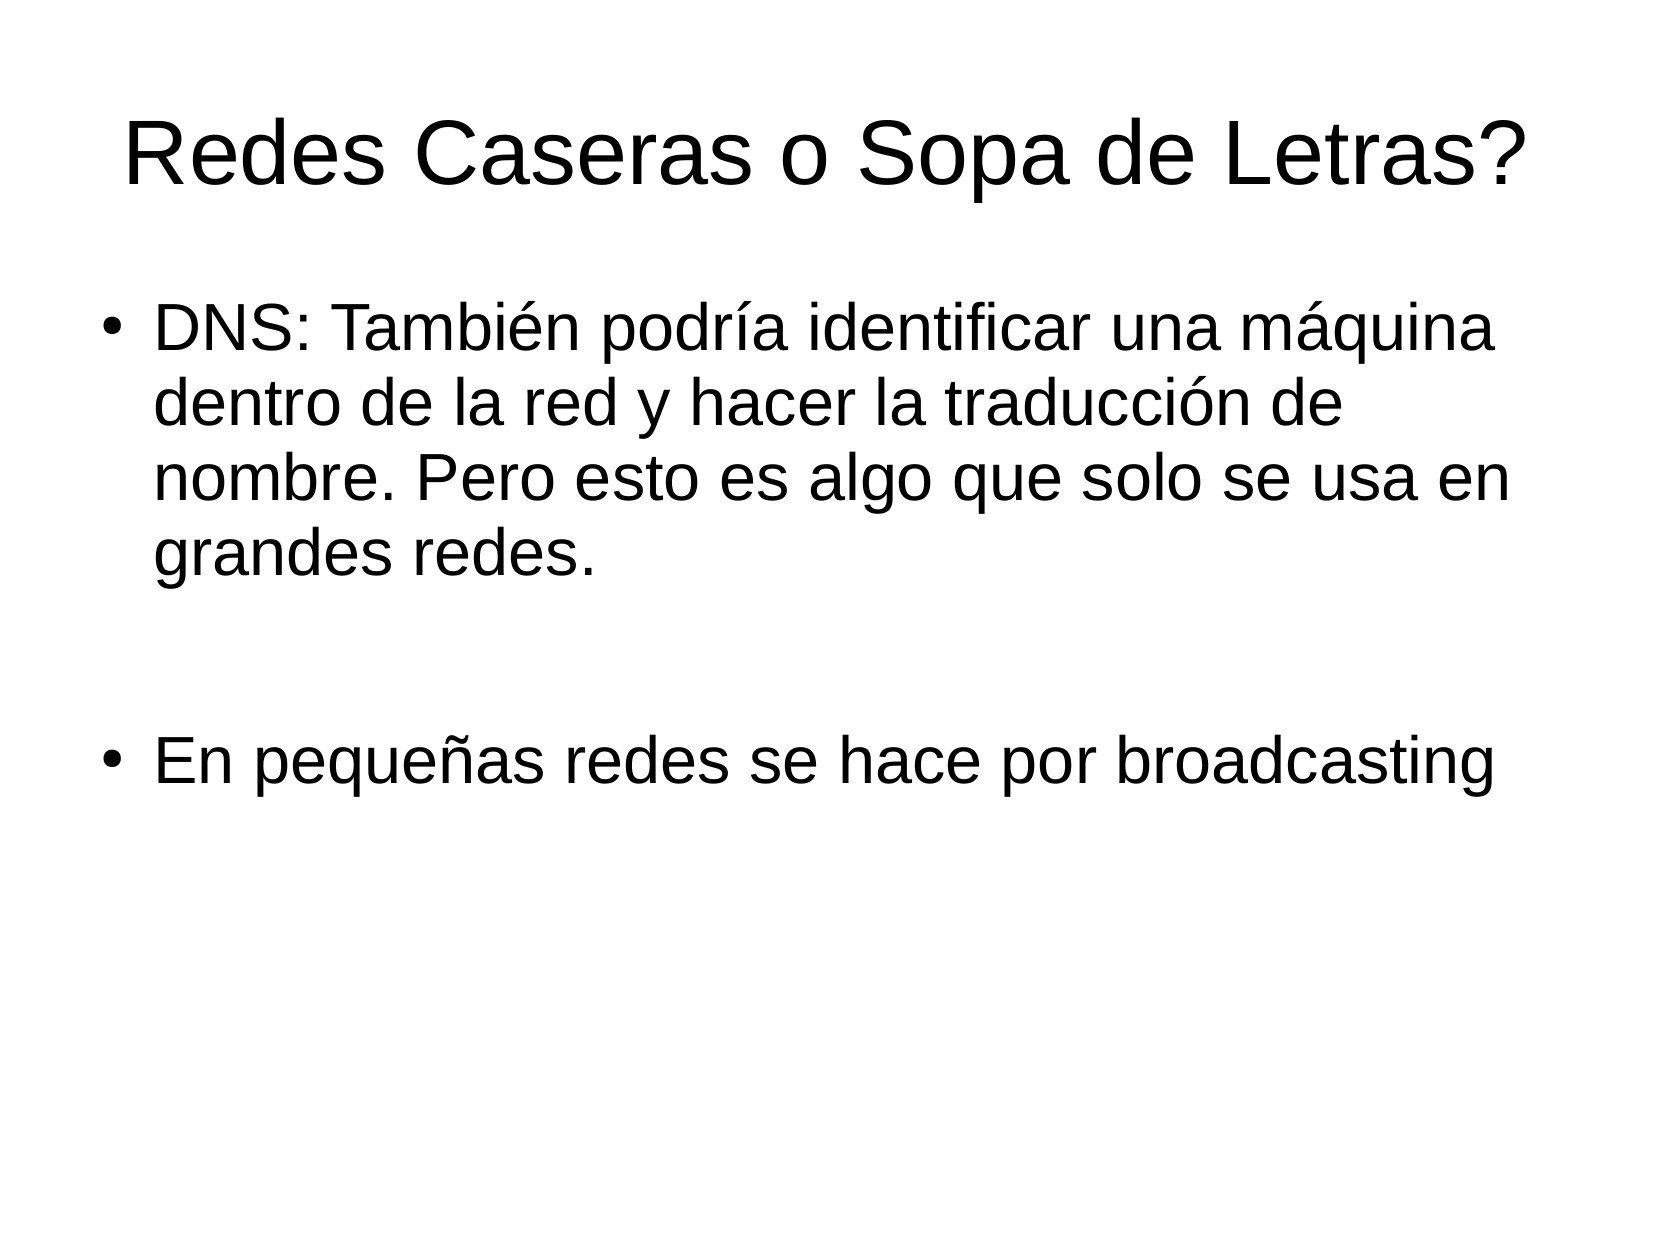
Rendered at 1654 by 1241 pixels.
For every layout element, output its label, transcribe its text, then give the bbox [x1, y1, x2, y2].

title Redes Caseras o Sopa de Letras? [82, 49, 1571, 257]
list DNS: También podría identificar una máquina dentro de la red y hacer la traducción de nombre. Pero esto es algo que solo se usa en grandes redes. En pequeñas redes se hace por broadcasting [82, 290, 1538, 1010]
